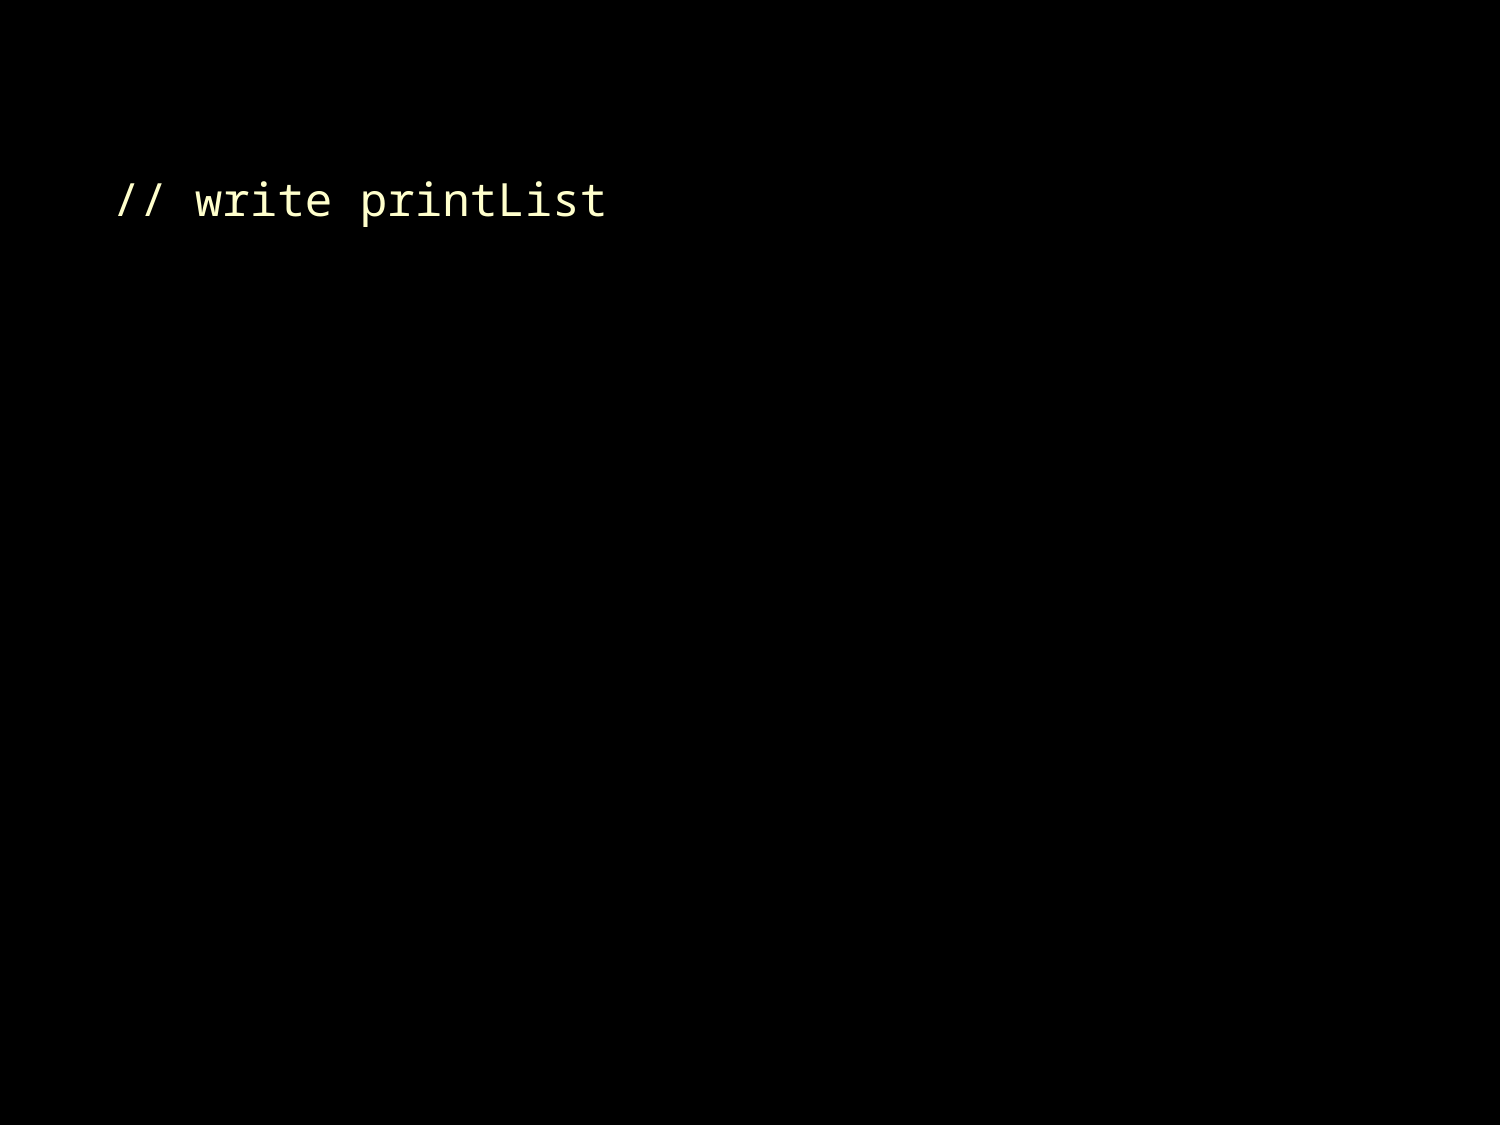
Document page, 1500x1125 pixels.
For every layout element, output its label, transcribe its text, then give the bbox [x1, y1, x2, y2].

list // write printList [112, 40, 1426, 939]
